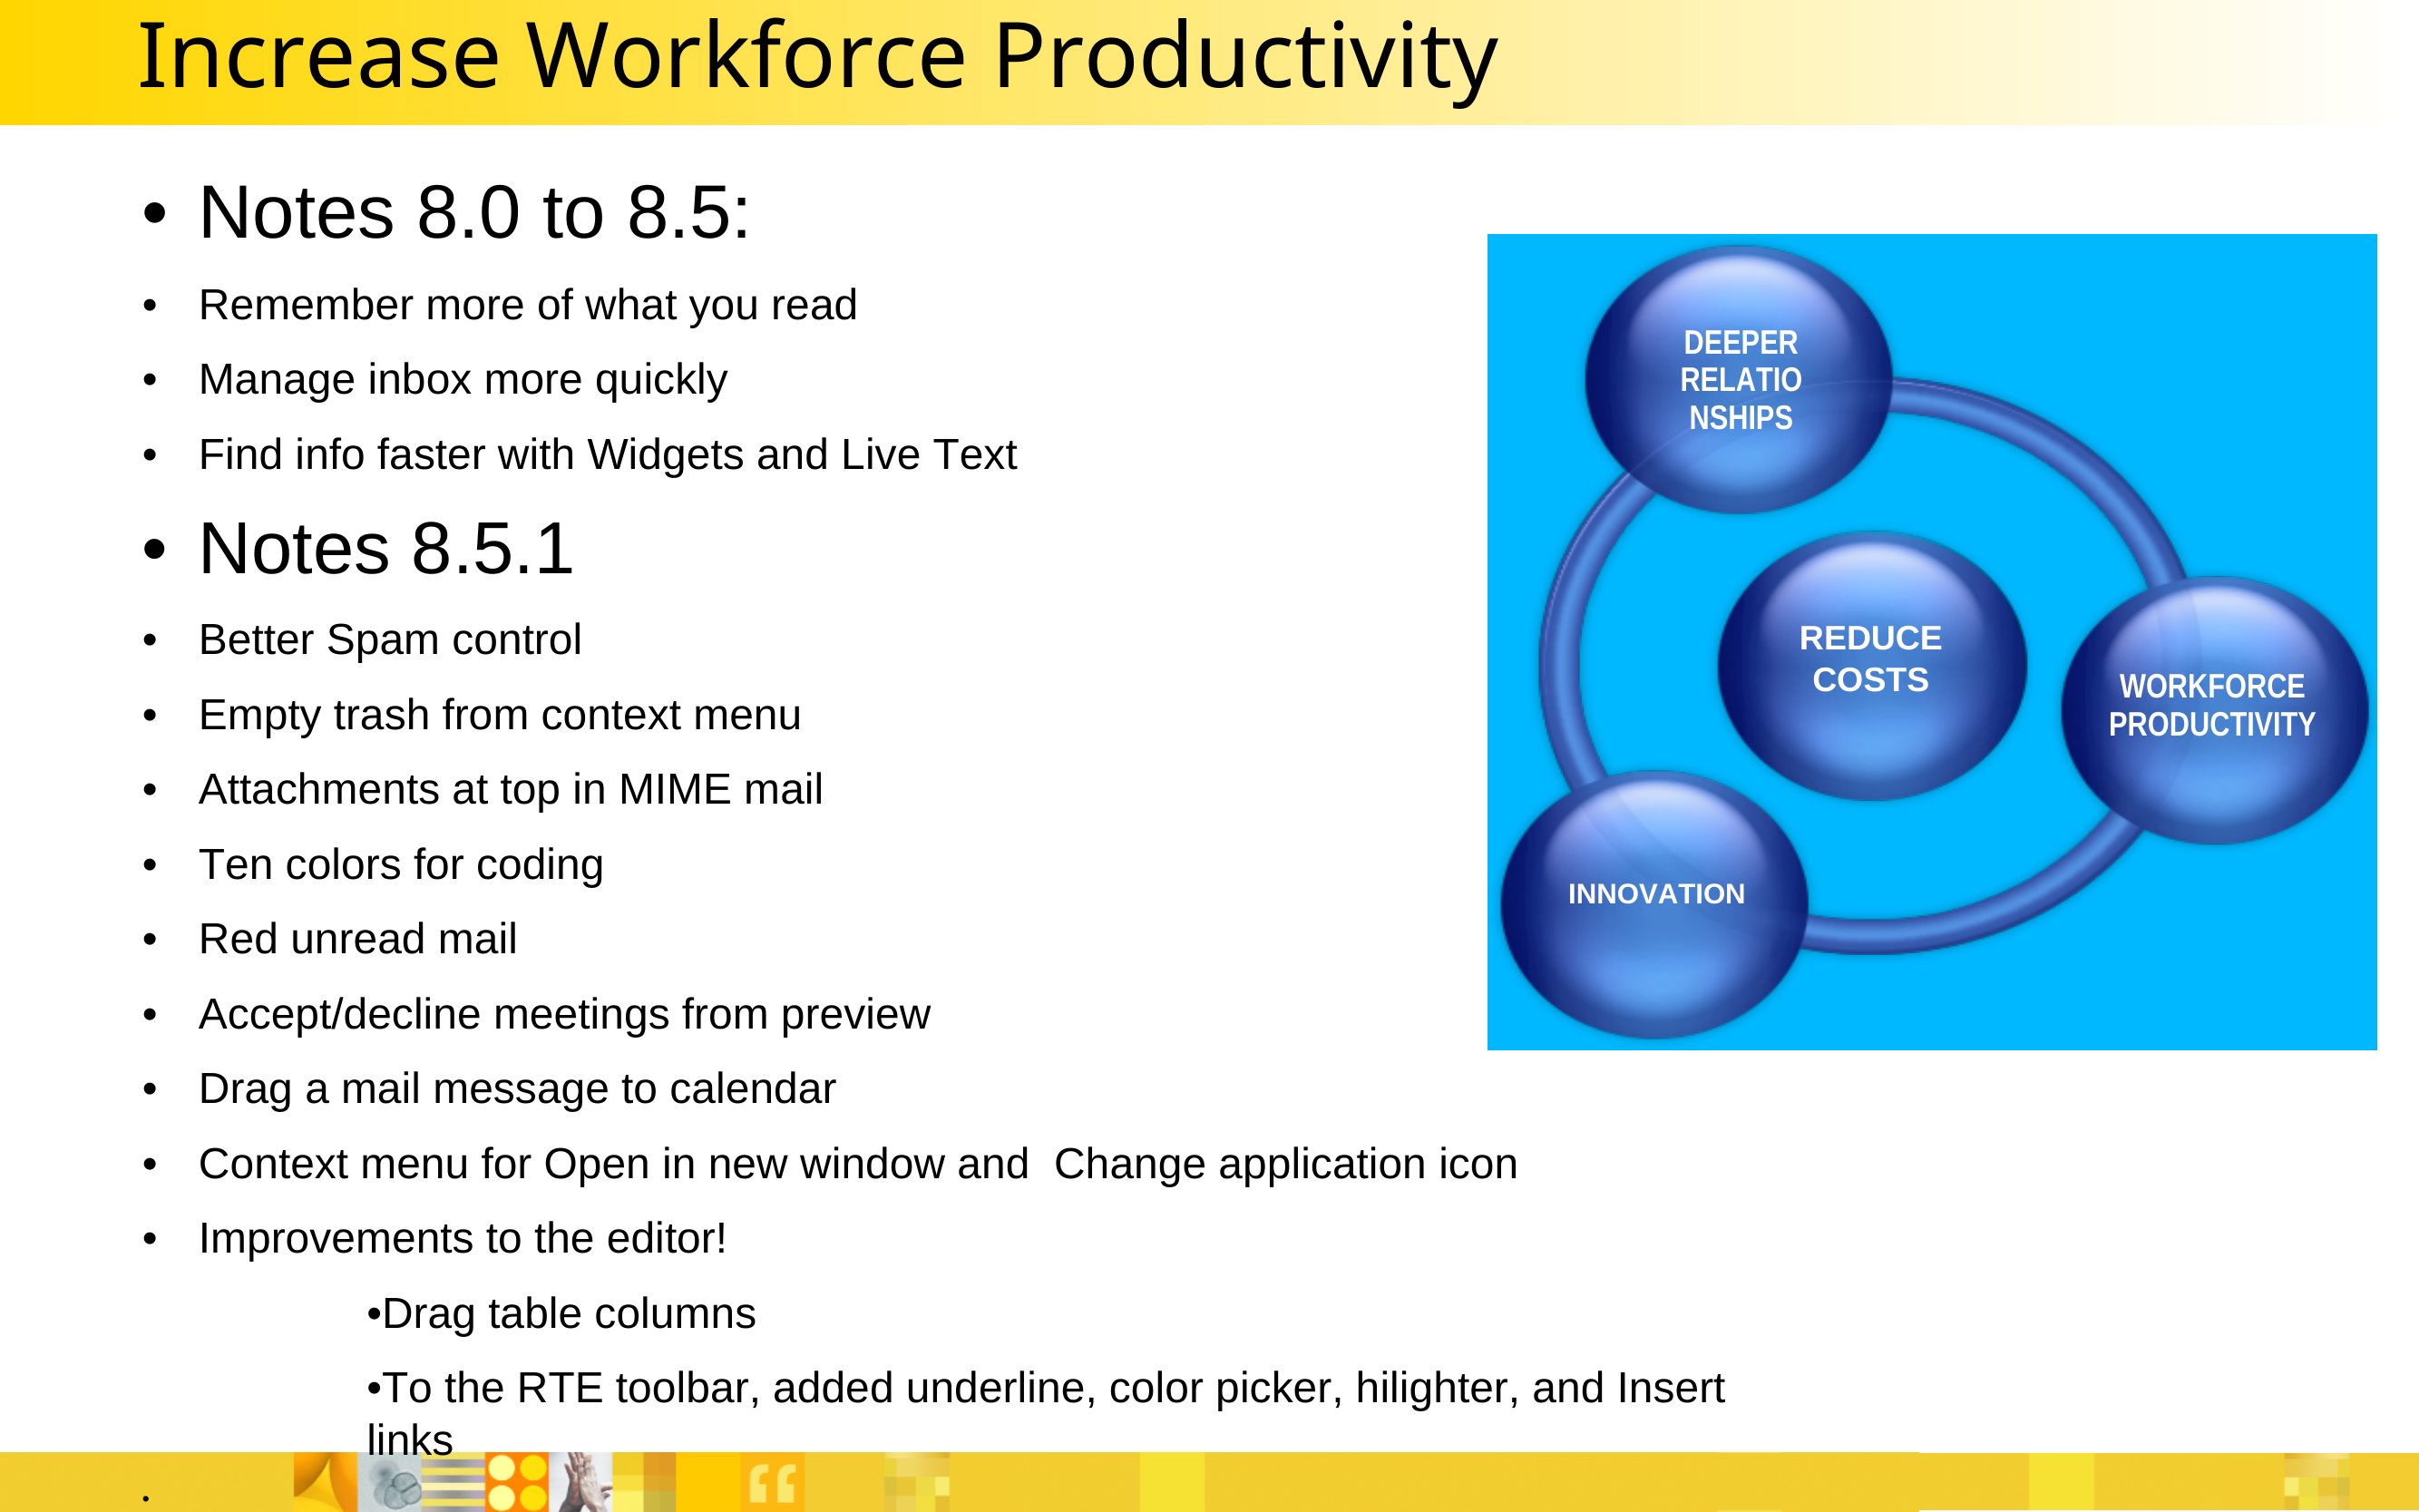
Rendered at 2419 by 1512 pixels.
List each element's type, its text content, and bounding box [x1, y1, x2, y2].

text_box [0, 0, 2419, 125]
picture [0, 1452, 2419, 1512]
text_box REDUCE COSTS [1710, 609, 2033, 711]
text_box Notes 8.0 to 8.5: Remember more of what you read Manage inbox more quickly Find info faster with Widgets and Live Text Notes 8.5.1 Better Spam control Empty trash from context menu Attachments at top in MIME mail Ten colors for coding Red unread mail Accept/decline meetings from preview Drag a mail message to calendar Context menu for Open in new window and Change application icon Improvements to the editor! Drag table columns To the RTE toolbar, added underline, color picker, hilighter, and Insert links [120, 166, 1754, 1425]
text_box DEEPER RELATIONSHIPS [1648, 312, 1836, 449]
title Increase Workforce Productivity [137, 2, 2315, 127]
text_box WORKFORCE PRODUCTIVITY [2086, 656, 2340, 756]
text_box INNOVATION [1545, 867, 1770, 922]
picture [1502, 247, 2368, 1038]
